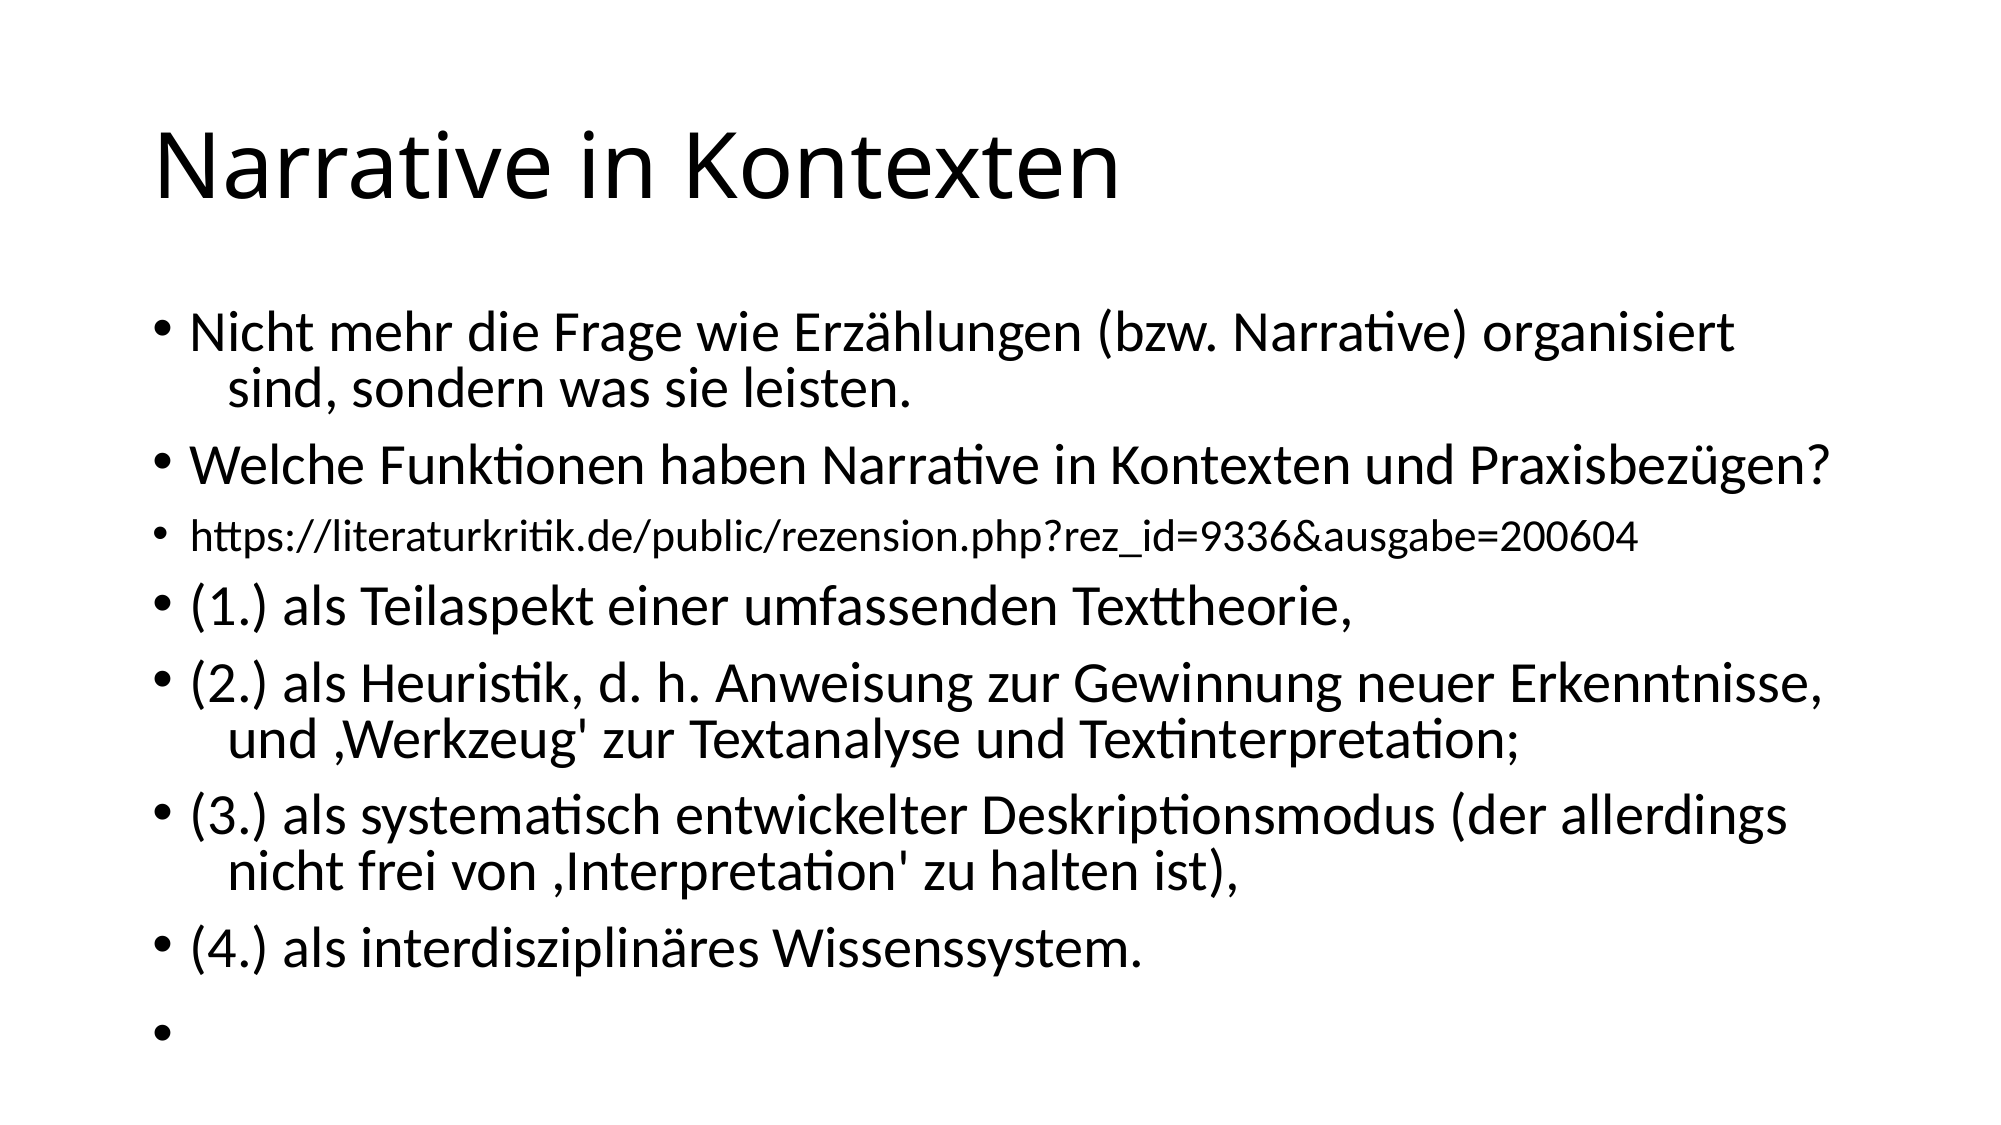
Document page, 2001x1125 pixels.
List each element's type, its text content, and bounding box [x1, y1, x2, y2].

title Narrative in Kontexten [137, 59, 1863, 278]
list Nicht mehr die Frage wie Erzählungen (bzw. Narrative) organisiert sind, sondern was sie leisten. Welche Funktionen haben Narrative in Kontexten und Praxisbezügen? https://literaturkritik.de/public/rezension.php?rez_id=9336&ausgabe=200604 (1.) als Teilaspekt einer umfassenden Texttheorie, (2.) als Heuristik, d. h. Anweisung zur Gewinnung neuer Erkenntnisse, und ,Werkzeug' zur Textanalyse und Textinterpretation; (3.) als systematisch entwickelter Deskriptionsmodus (der allerdings nicht frei von ,Interpretation' zu halten ist), (4.) als interdisziplinäres Wissenssystem. [137, 299, 1863, 1014]
